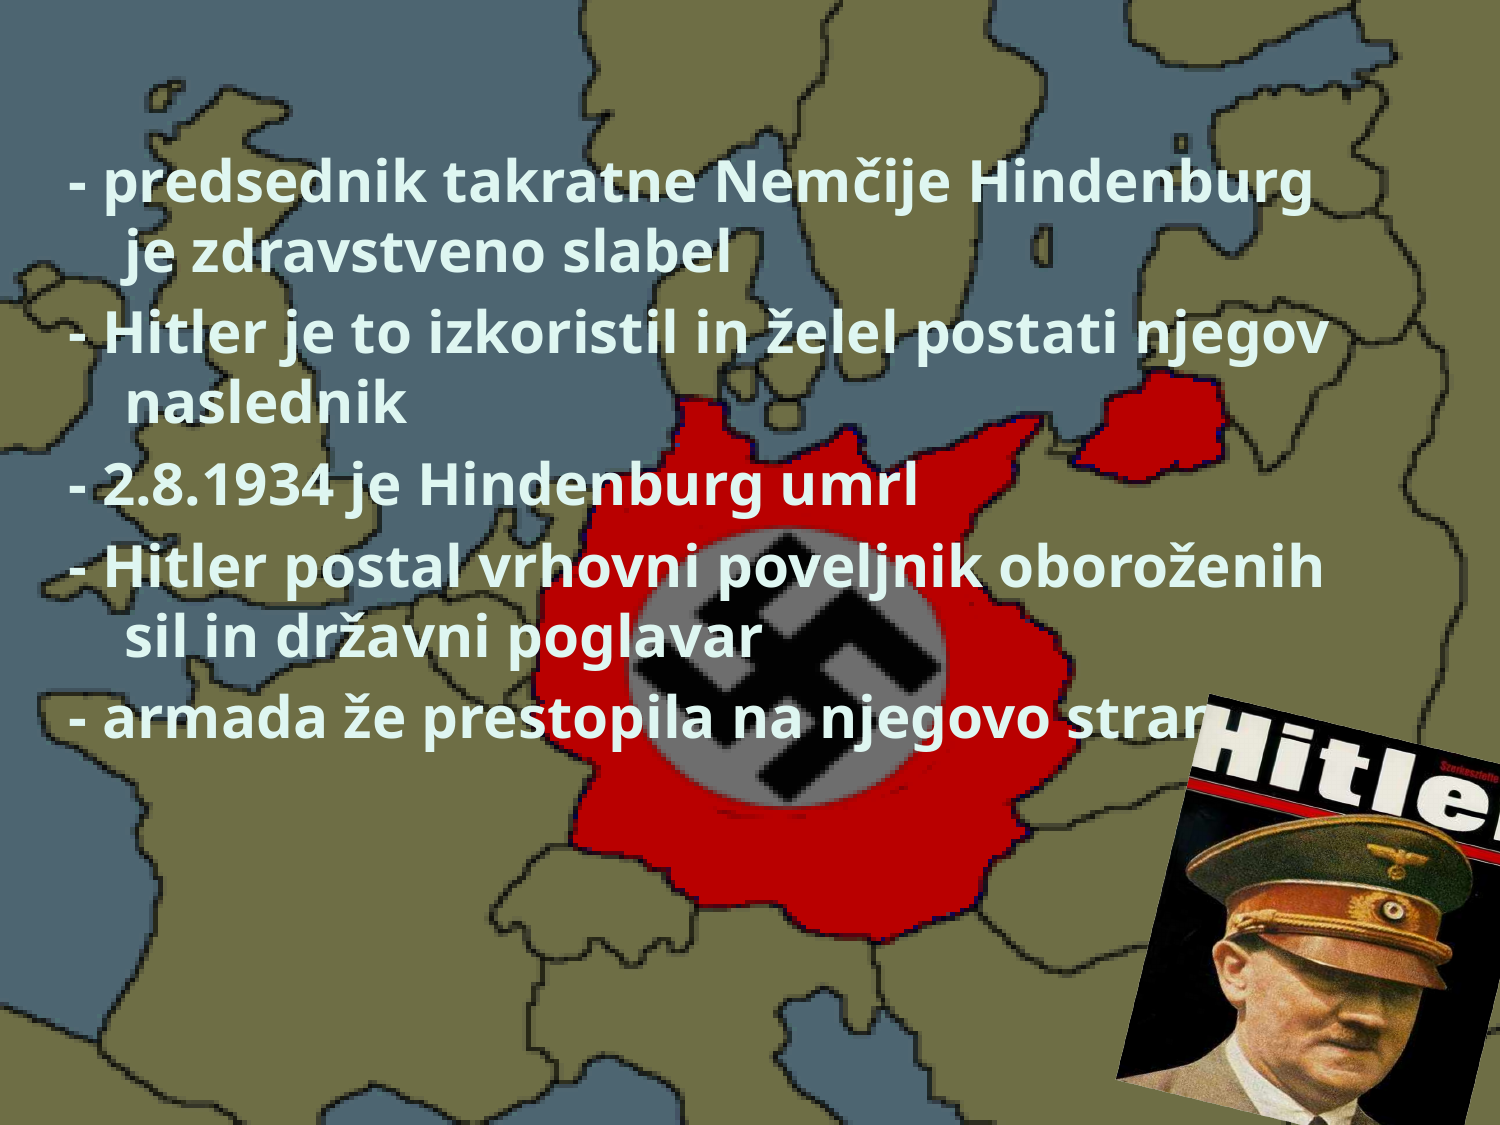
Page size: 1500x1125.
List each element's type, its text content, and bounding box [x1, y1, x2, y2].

picture [0, 0, 1500, 1125]
list - predsednik takratne Nemčije Hindenburg je zdravstveno slabel - Hitler je to izkoristil in želel postati njegov naslednik - 2.8.1934 je Hindenburg umrl - Hitler postal vrhovni poveljnik oboroženih sil in državni poglavar - armada že prestopila na njegovo stran [53, 54, 1353, 1000]
